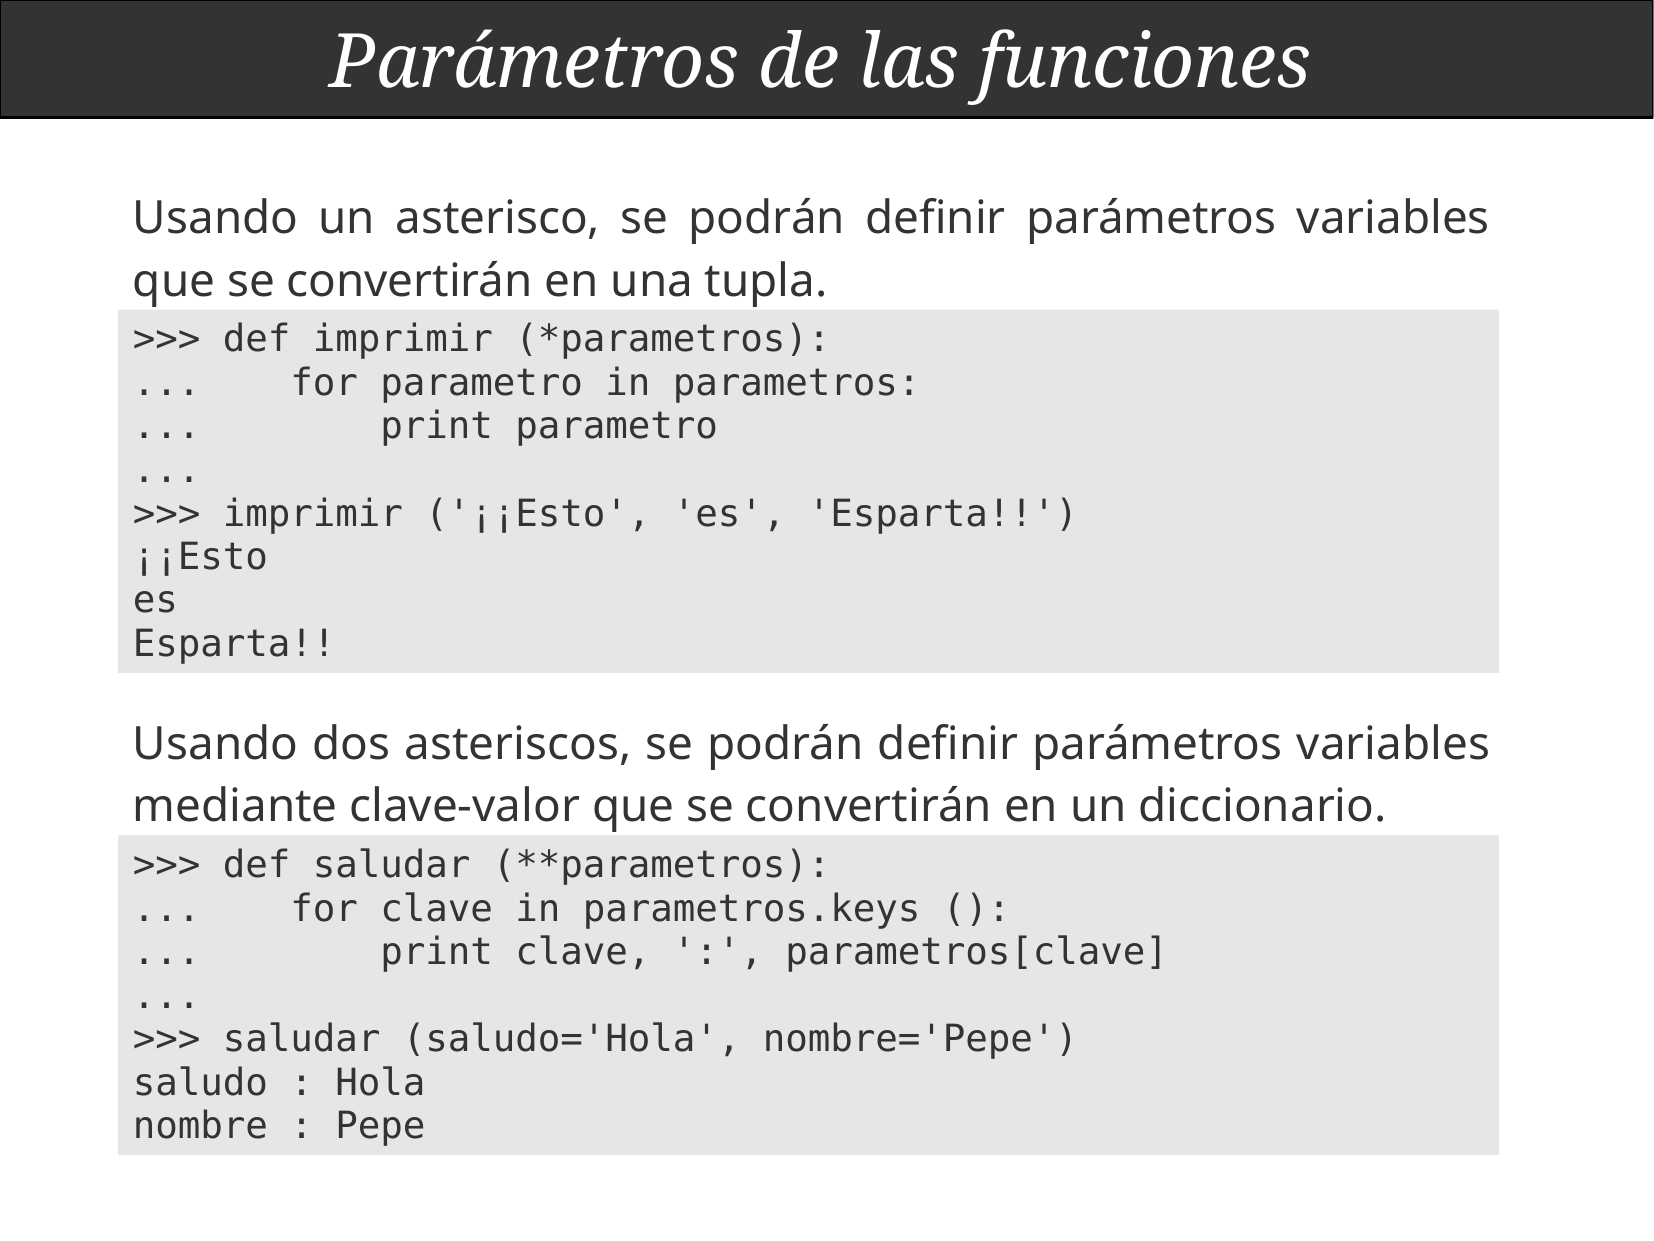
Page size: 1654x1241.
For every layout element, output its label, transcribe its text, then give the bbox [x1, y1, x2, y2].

text_box Usando dos asteriscos, se podrán definir parámetros variables mediante clave-valor que se convertirán en un diccionario. [118, 702, 1506, 825]
text_box >>> def imprimir (*parametros): ... for parametro in parametros: ... print parametro ... >>> imprimir ('¡¡Esto', 'es', 'Esparta!!') ¡¡Esto es Esparta!! [118, 309, 1499, 673]
text_box Usando un asterisco, se podrán definir parámetros variables que se convertirán en una tupla. [118, 177, 1506, 299]
text_box >>> def saludar (**parametros): ... for clave in parametros.keys (): ... print clave, ':', parametros[clave] ... >>> saludar (saludo='Hola', nombre='Pepe') saludo : Hola nombre : Pepe [118, 835, 1499, 1155]
text_box Parámetros de las funciones [0, 0, 1654, 101]
